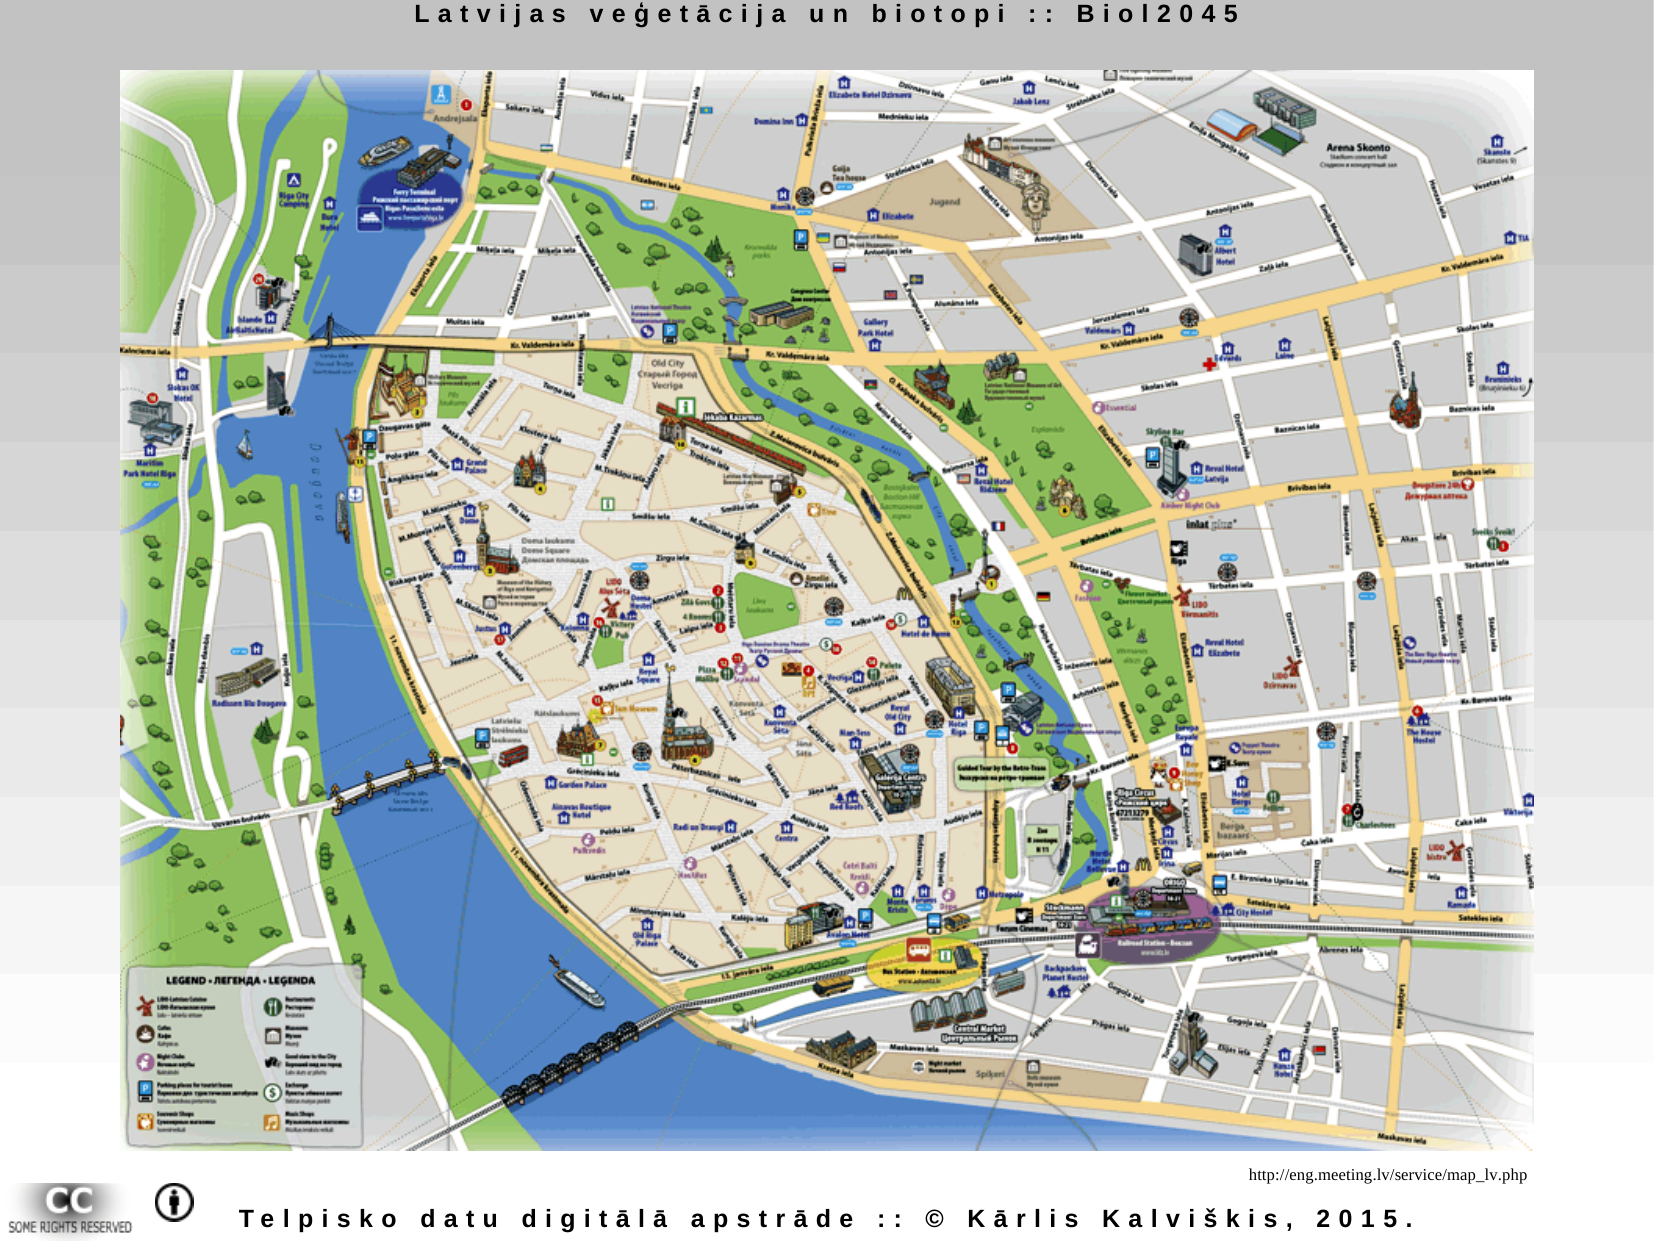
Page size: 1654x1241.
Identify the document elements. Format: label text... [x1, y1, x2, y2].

picture [0, 0, 1654, 1241]
text_box http://eng.meeting.lv/service/map_lv.php [1251, 1165, 1529, 1185]
